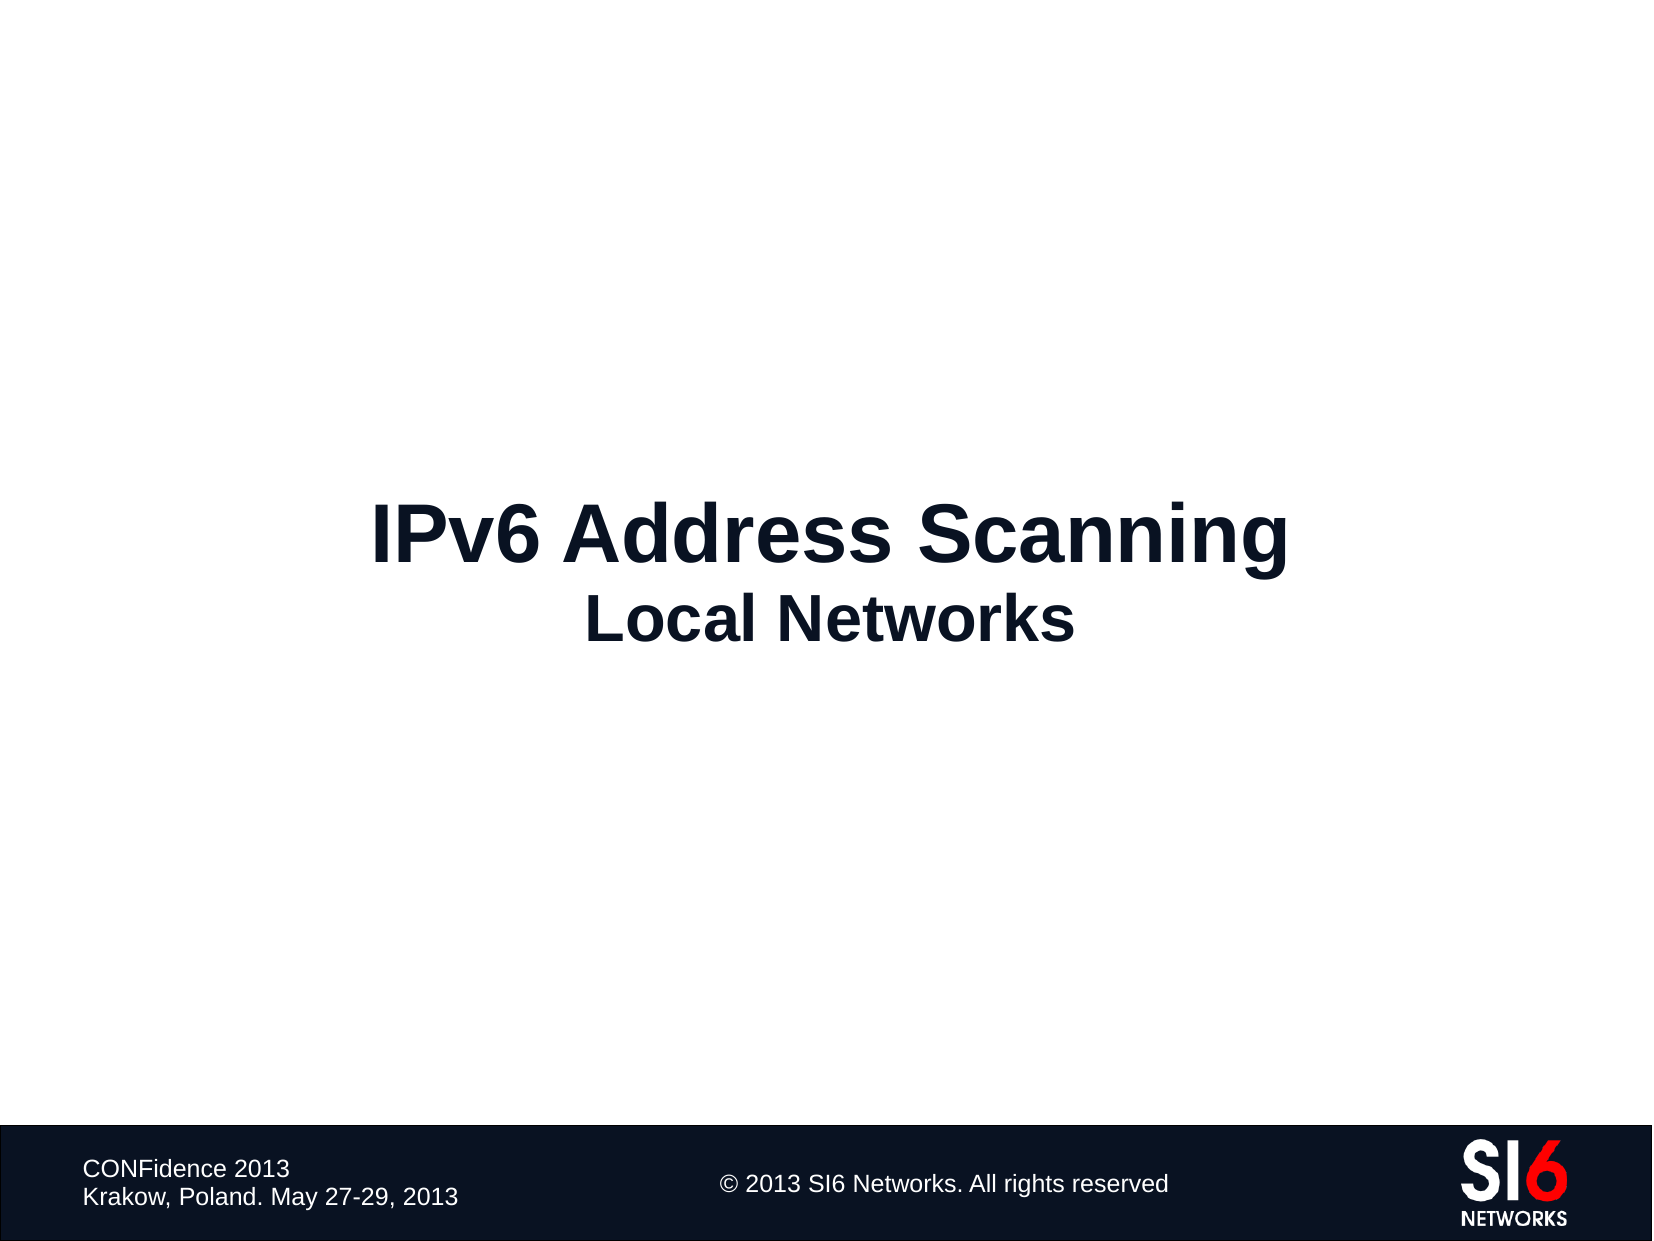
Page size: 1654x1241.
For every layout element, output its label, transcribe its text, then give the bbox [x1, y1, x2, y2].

title IPv6 Address Scanning Local Networks [86, 467, 1576, 676]
picture [1461, 1139, 1567, 1226]
